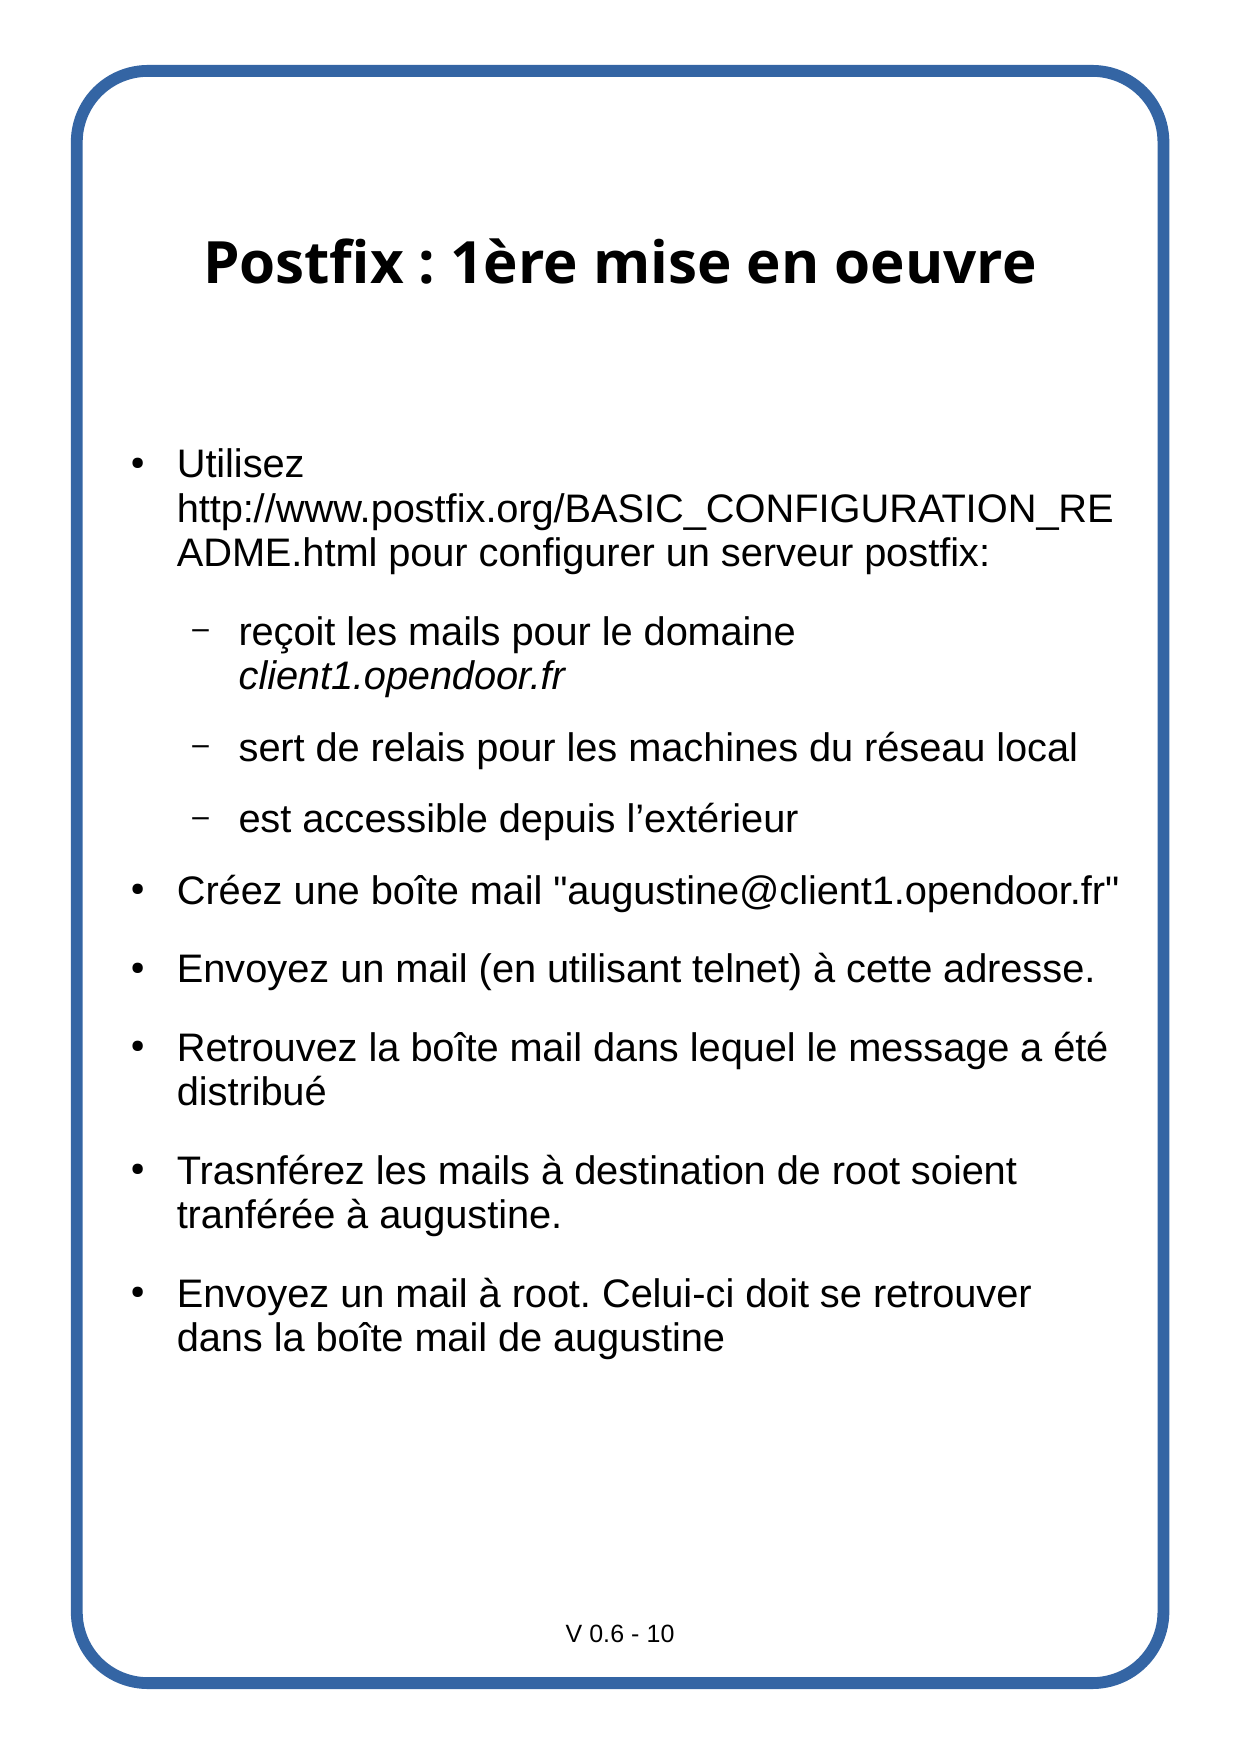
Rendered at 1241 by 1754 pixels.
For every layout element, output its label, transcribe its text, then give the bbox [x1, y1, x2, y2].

list Utilisez http://www.postfix.org/BASIC_CONFIGURATION_README.html pour configurer un serveur postfix: reçoit les mails pour le domaine client1.opendoor.fr sert de relais pour les machines du réseau local est accessible depuis l’extérieur Créez une boîte mail "augustine@client1.opendoor.fr" Envoyez un mail (en utilisant telnet) à cette adresse. Retrouvez la boîte mail dans lequel le message a été distribué Trasnférez les mails à destination de root soient tranférée à augustine. Envoyez un mail à root. Celui-ci doit se retrouver dans la boîte mail de augustine [115, 441, 1126, 1391]
title Postfix : 1ère mise en oeuvre [115, 124, 1125, 398]
